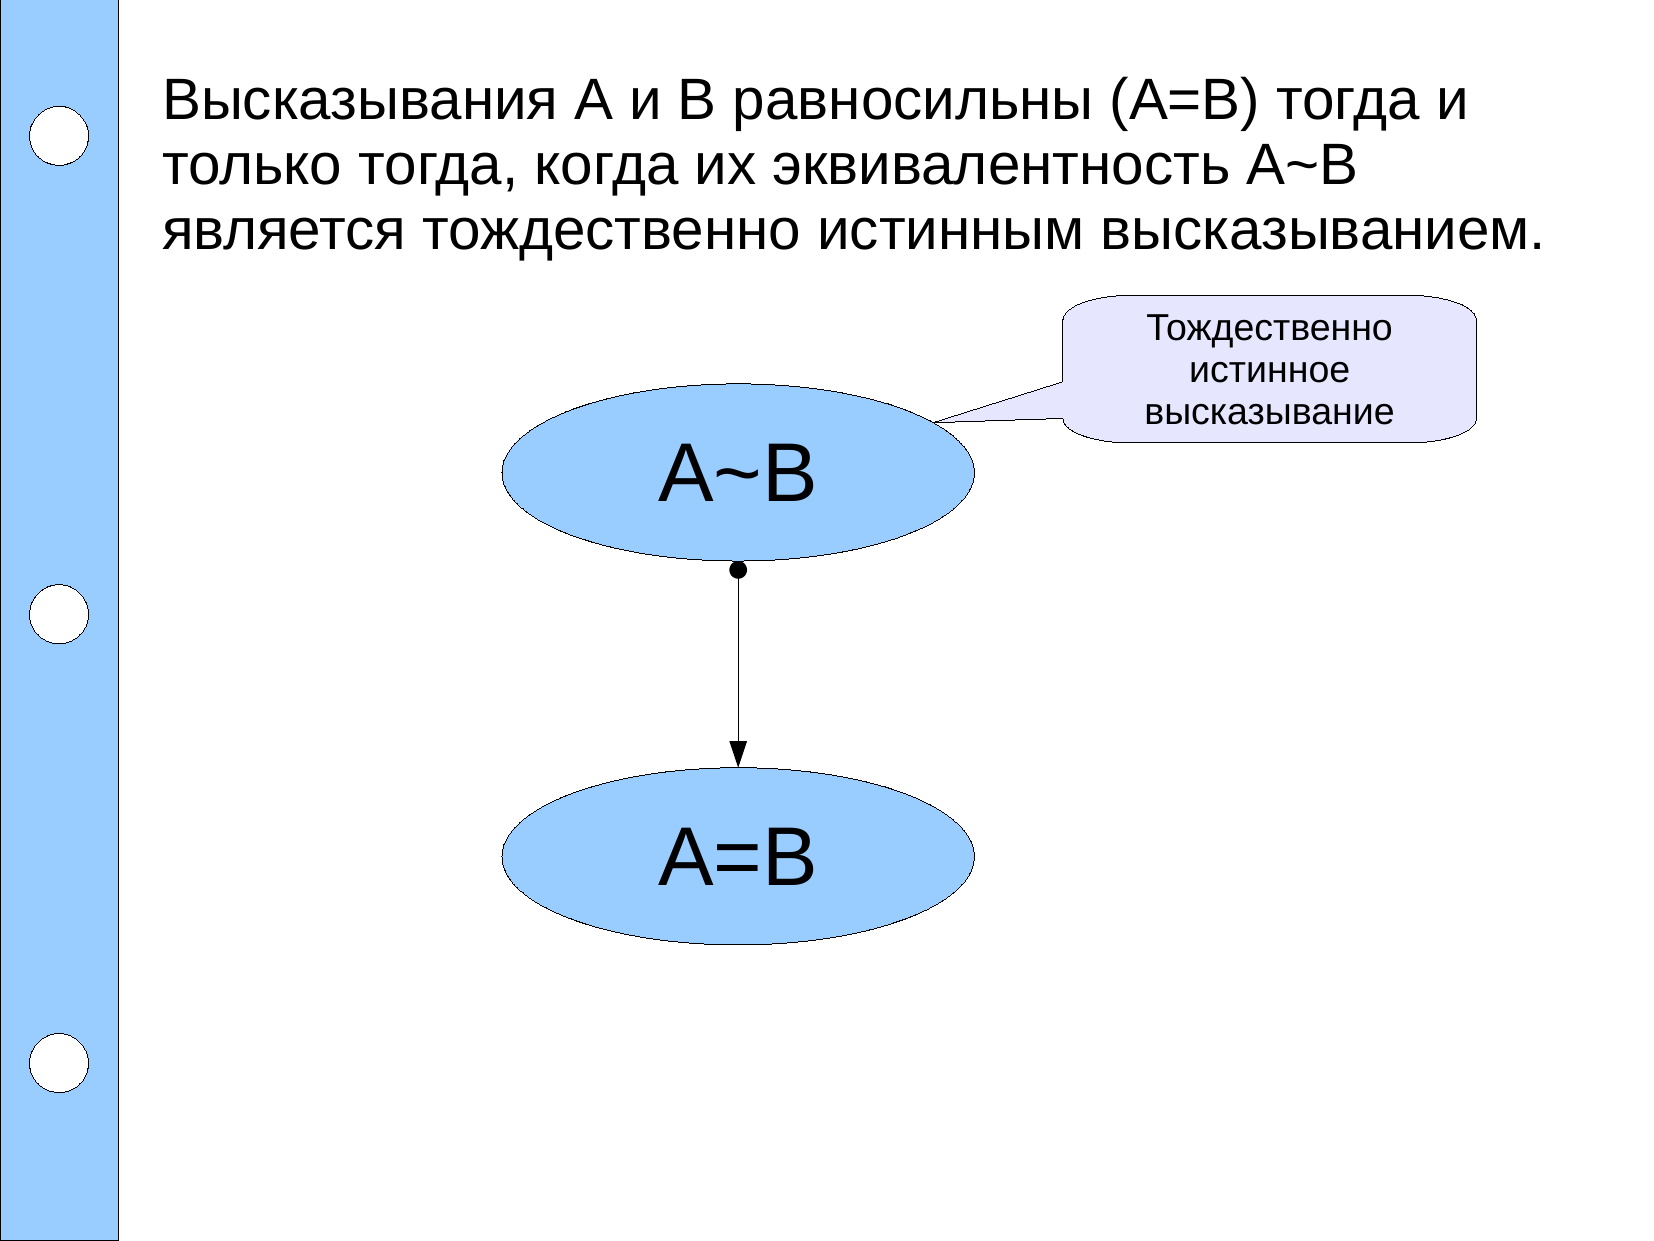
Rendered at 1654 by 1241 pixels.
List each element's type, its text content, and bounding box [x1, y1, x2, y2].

text_box [0, 0, 119, 1241]
text_box A~B [501, 383, 975, 562]
text_box Тождественно истинное высказывание [932, 295, 1477, 443]
text_box Высказывания А и В равносильны (А=В) тогда и только тогда, когда их эквивалентность А~B является тождественно истинным высказыванием. [147, 59, 1625, 269]
text_box A=B [501, 767, 975, 945]
